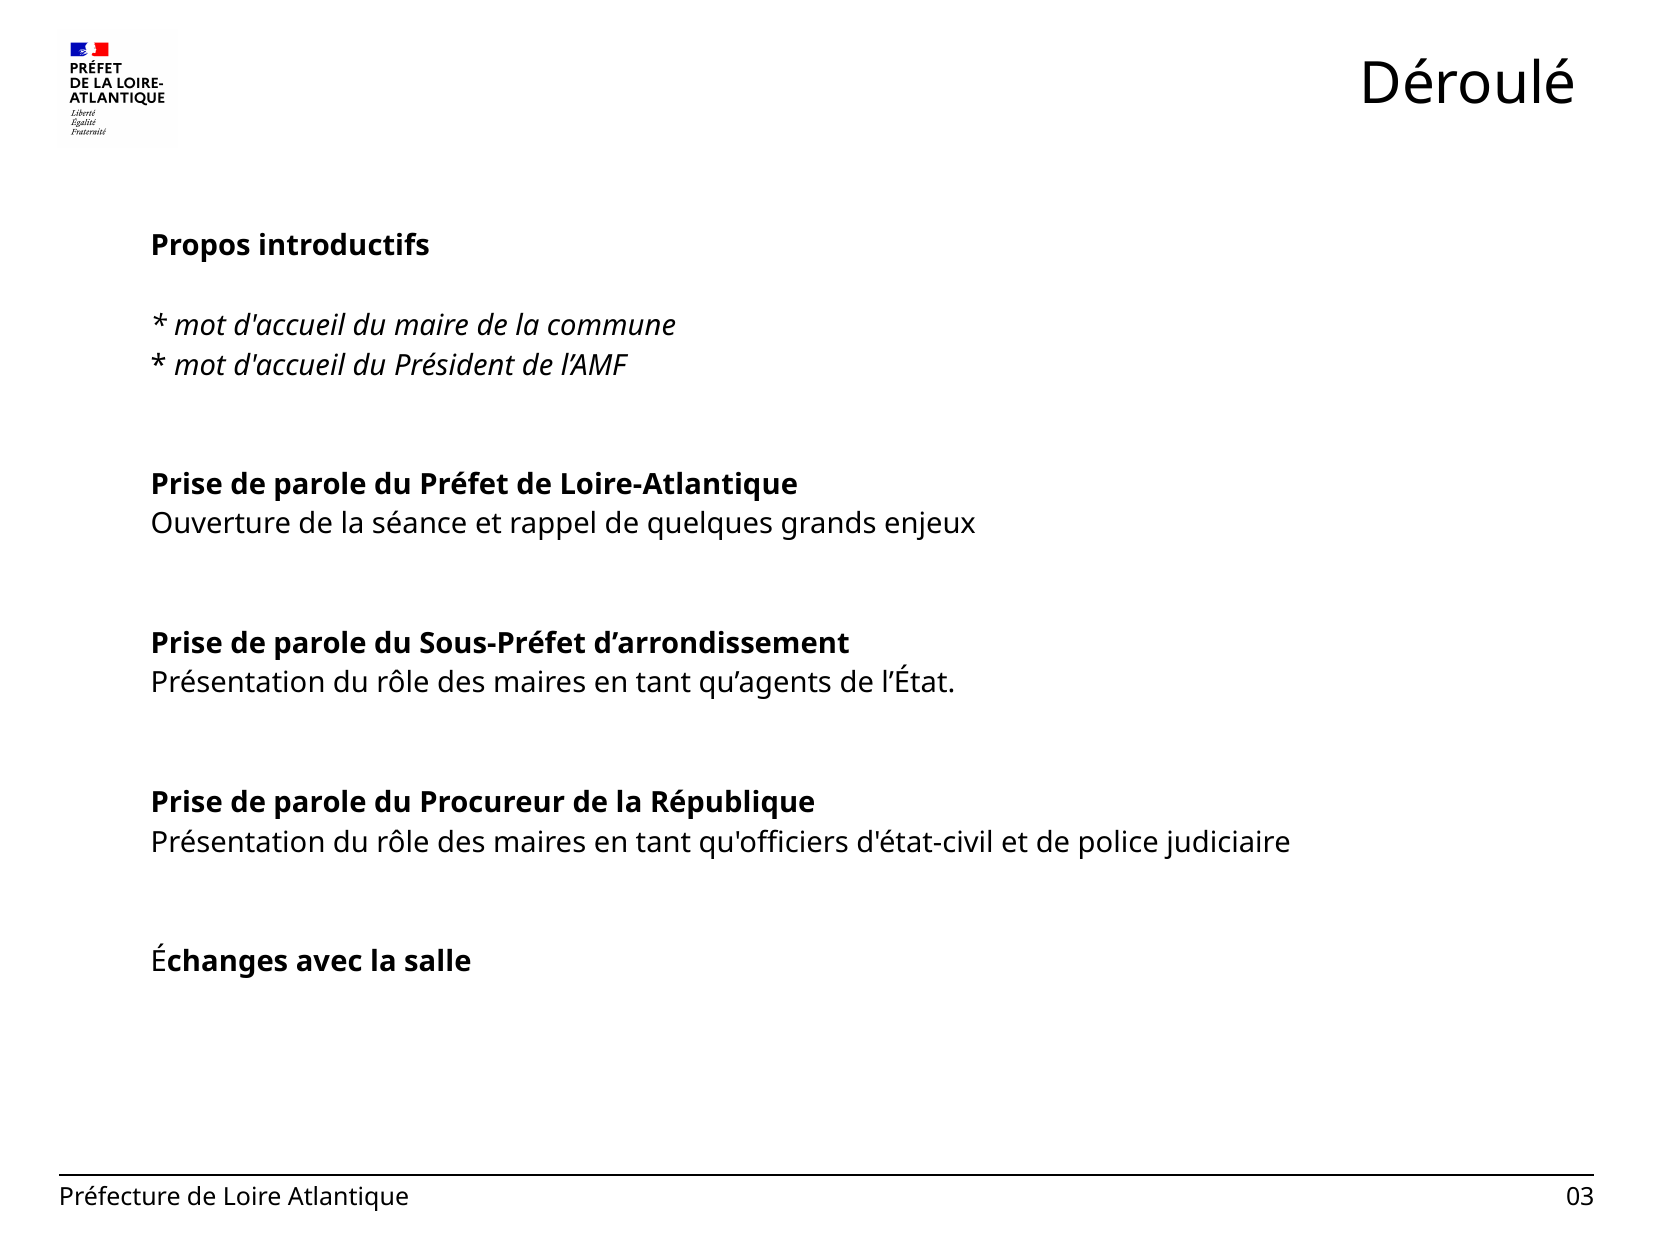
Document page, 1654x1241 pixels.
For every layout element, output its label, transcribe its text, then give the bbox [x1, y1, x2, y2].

text_box Préfecture de Loire Atlantique [59, 1180, 473, 1212]
text_box 03 [1535, 1180, 1595, 1211]
picture [57, 29, 178, 148]
title Déroulé [177, 45, 1577, 117]
text_box Propos introductifs * mot d'accueil du maire de la commune * mot d'accueil du Président de l’AMF Prise de parole du Préfet de Loire-Atlantique Ouverture de la séance et rappel de quelques grands enjeux Prise de parole du Sous-Préfet d’arrondissement Présentation du rôle des maires en tant qu’agents de l’État. Prise de parole du Procureur de la République Présentation du rôle des maires en tant qu'officiers d'état-civil et de police judiciaire Échanges avec la salle [76, 272, 1565, 1085]
